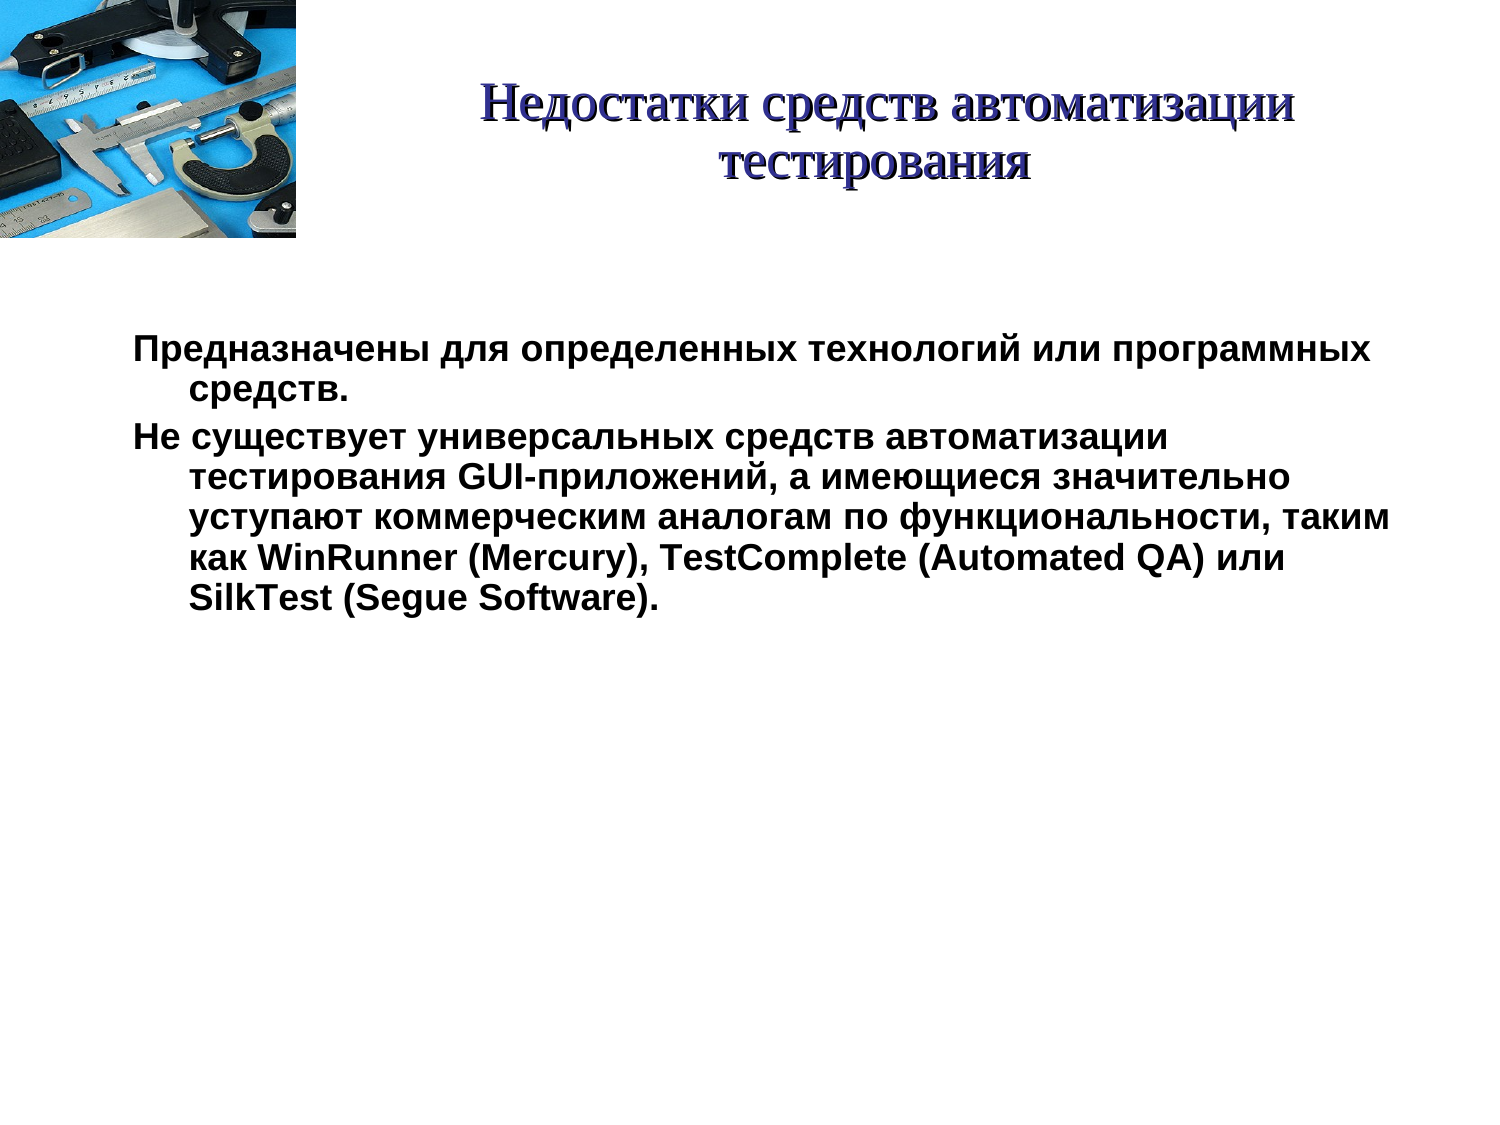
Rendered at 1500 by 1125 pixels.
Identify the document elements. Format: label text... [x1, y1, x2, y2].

text_box Недостатки средств автоматизации тестирования [336, 49, 1426, 213]
picture [0, 0, 296, 238]
text_box Предназначены для определенных технологий или программных средств. Не существует универсальных средств автоматизации тестирования GUI-приложений, а имеющиеся значительно уступают коммерческим аналогам по функциональности, таким как WinRunner (Mercury), TestComplete (Automated QA) или SilkTest (Segue Software). [118, 321, 1426, 739]
